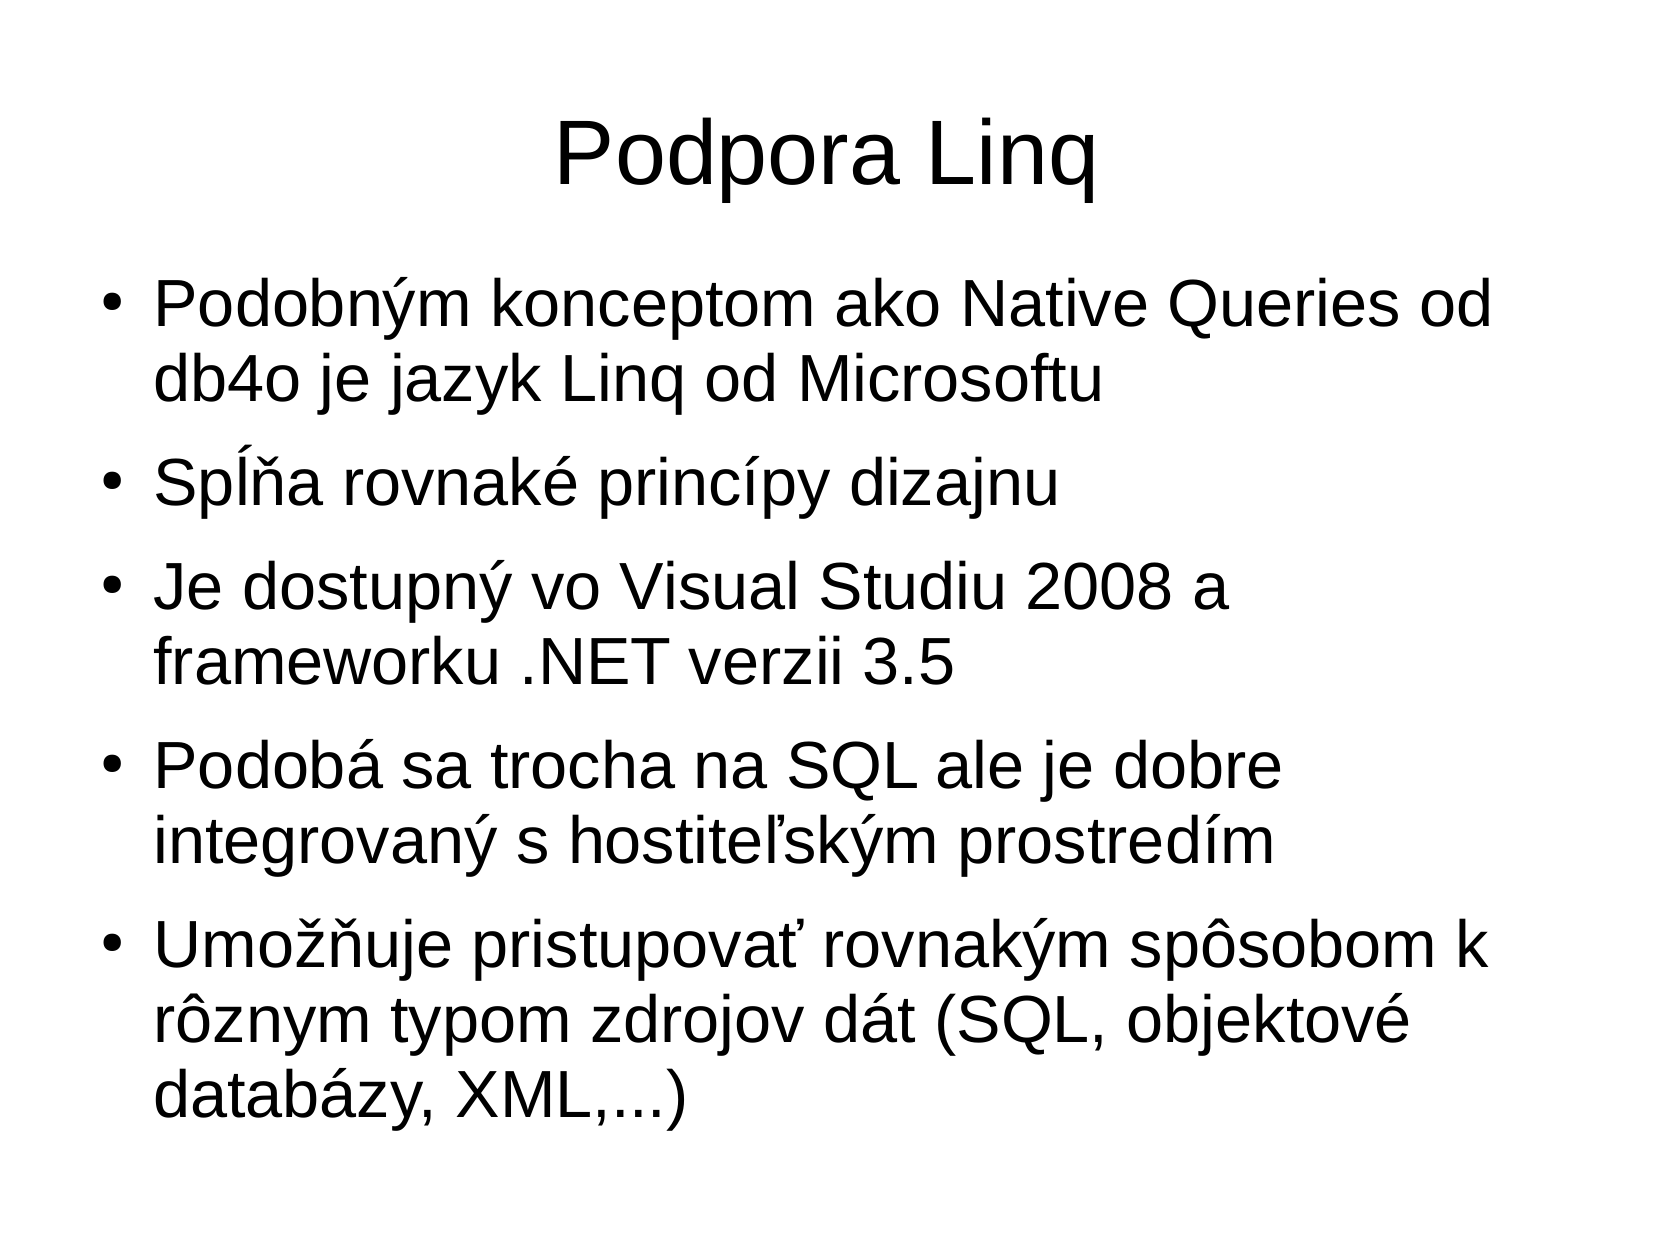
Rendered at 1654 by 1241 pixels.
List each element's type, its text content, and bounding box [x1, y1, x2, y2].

list Podobným konceptom ako Native Queries od db4o je jazyk Linq od Microsoftu Spĺňa rovnaké princípy dizajnu Je dostupný vo Visual Studiu 2008 a frameworku .NET verzii 3.5 Podobá sa trocha na SQL ale je dobre integrovaný s hostiteľským prostredím Umožňuje pristupovať rovnakým spôsobom k rôznym typom zdrojov dát (SQL, objektové databázy, XML,...) [82, 265, 1571, 1157]
title Podpora Linq [82, 56, 1571, 250]
